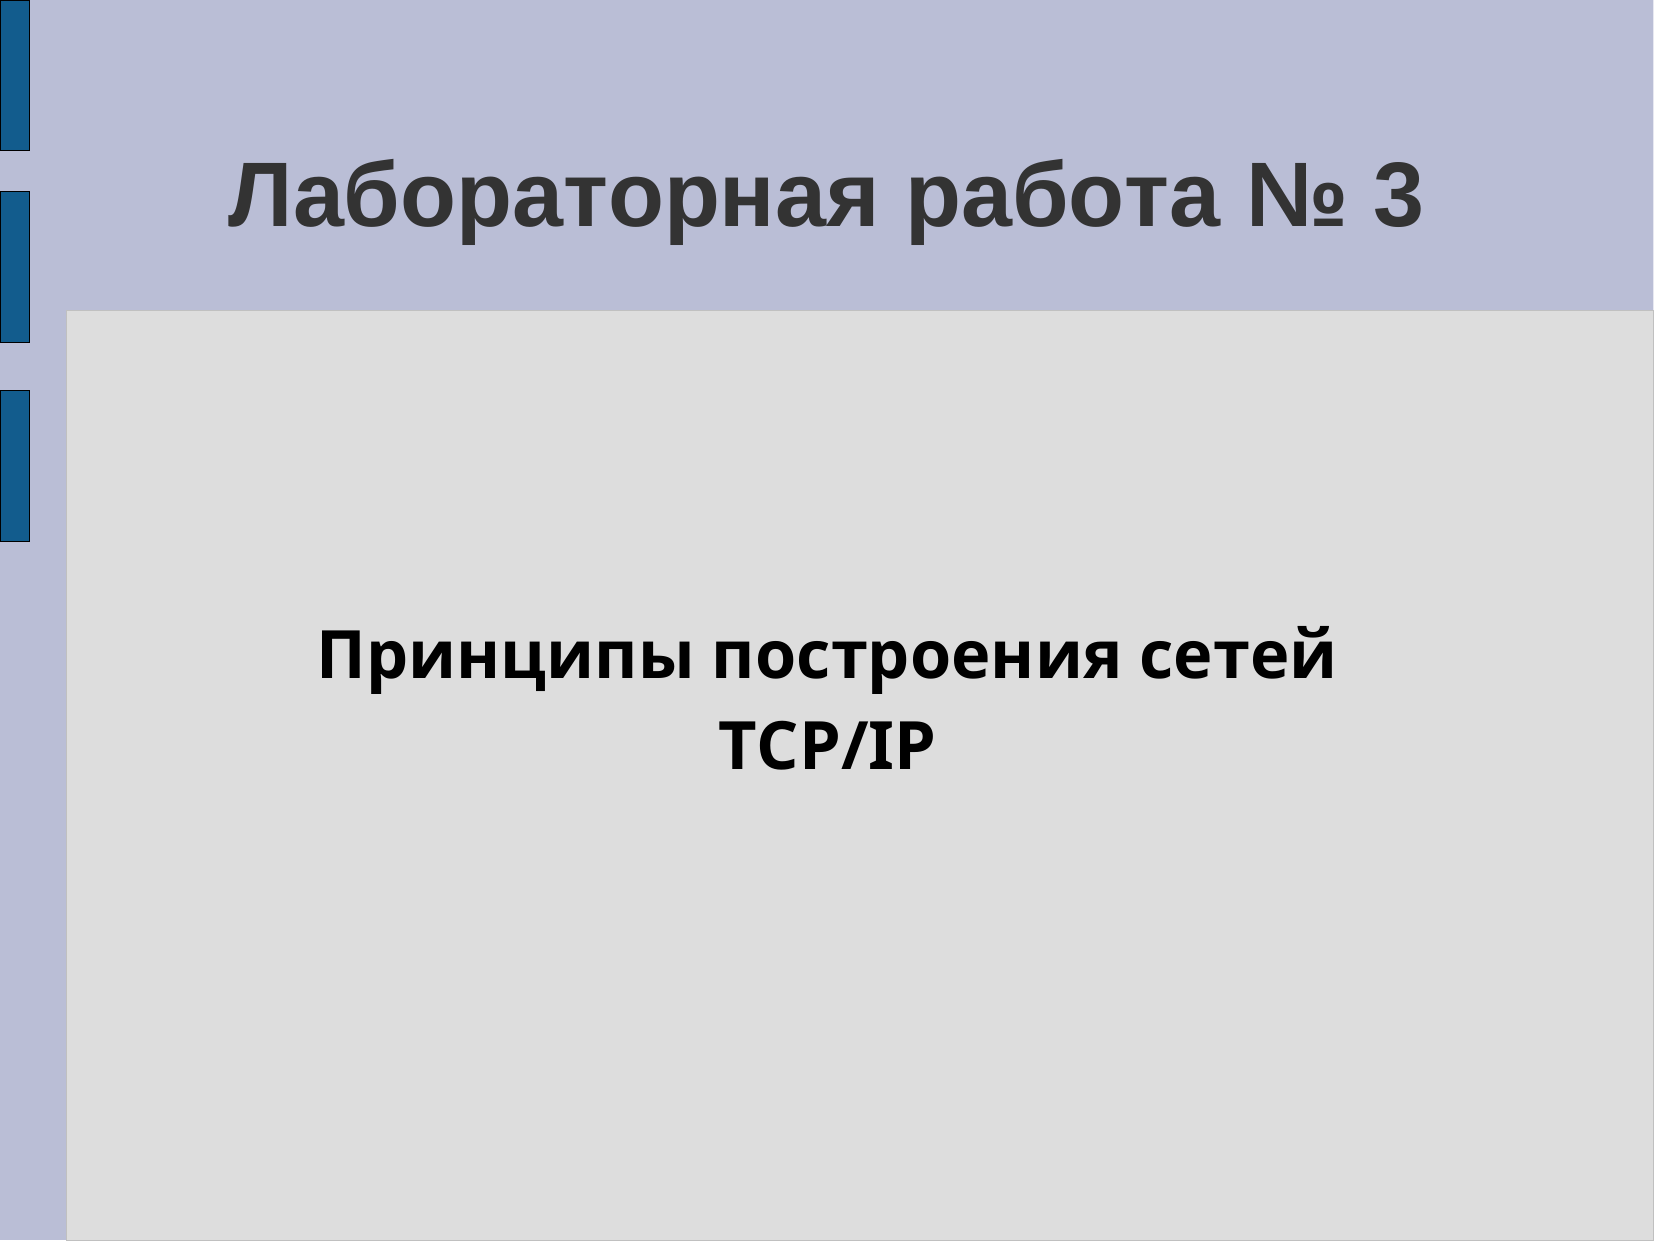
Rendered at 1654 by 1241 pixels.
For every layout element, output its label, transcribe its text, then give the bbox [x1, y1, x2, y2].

title Лабораторная работа № 3 [121, 91, 1534, 299]
subtitle Принципы построения сетей TCP/IP [121, 344, 1534, 1127]
